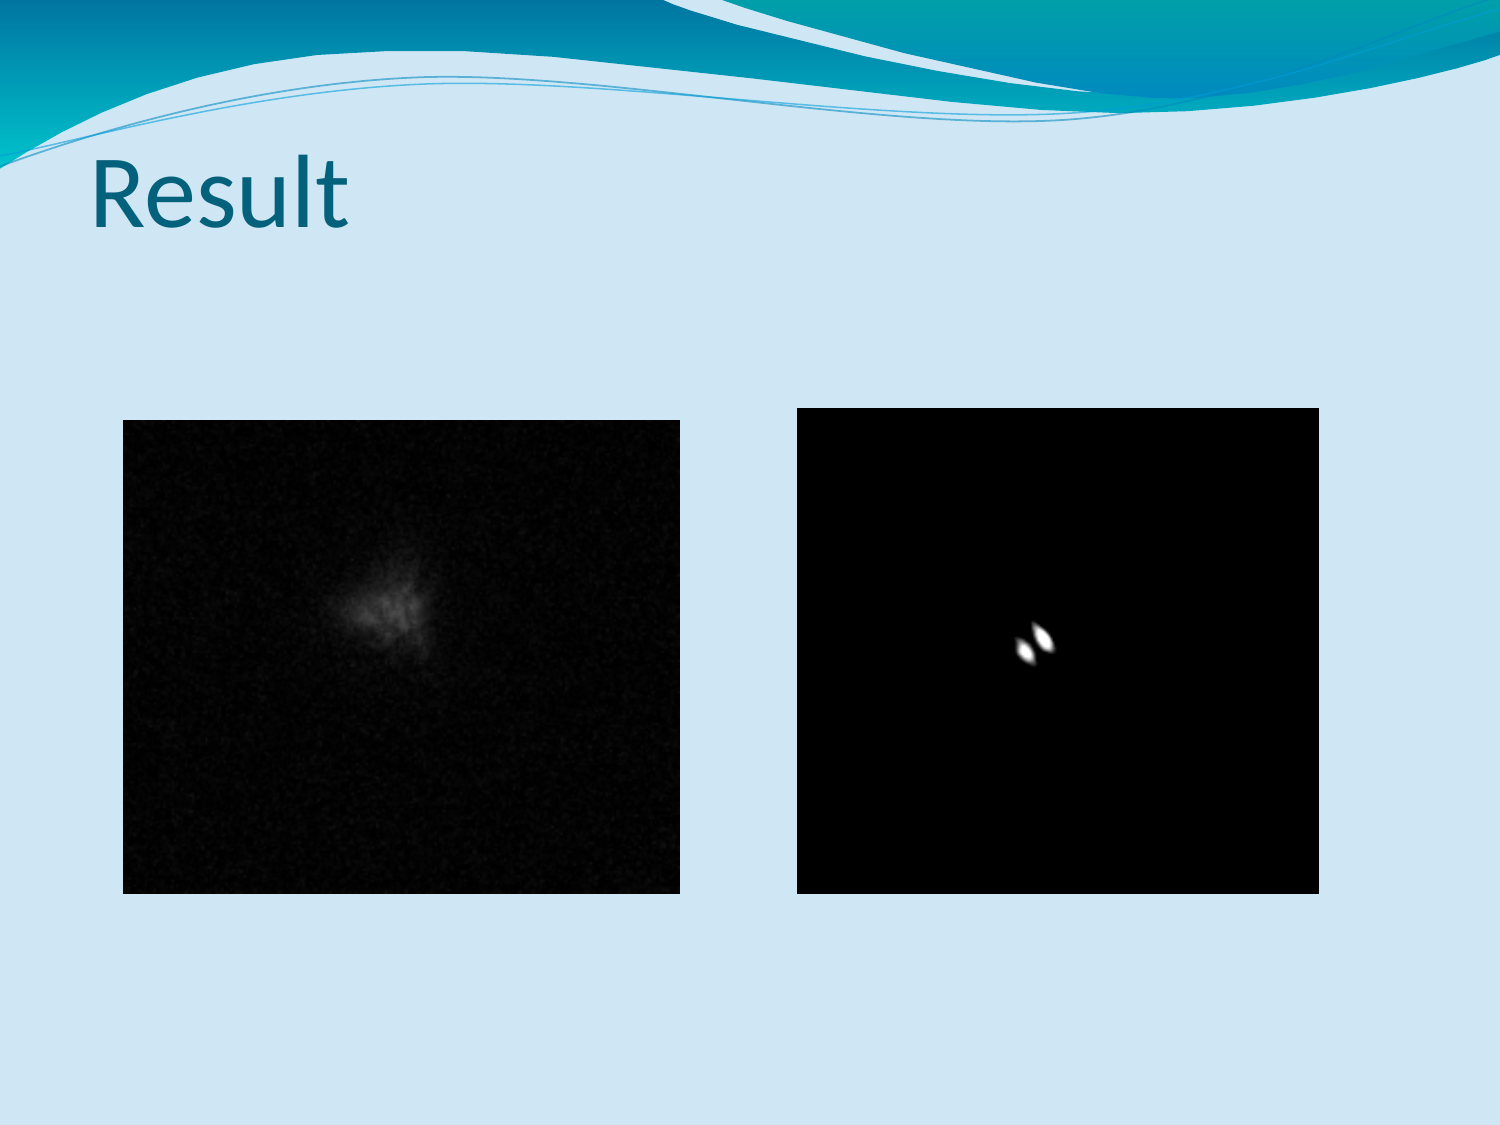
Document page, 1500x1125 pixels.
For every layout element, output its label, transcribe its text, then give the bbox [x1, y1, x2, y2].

title Result [75, 115, 1425, 303]
picture [797, 408, 1319, 894]
picture [123, 420, 680, 894]
list [75, 317, 1425, 1038]
